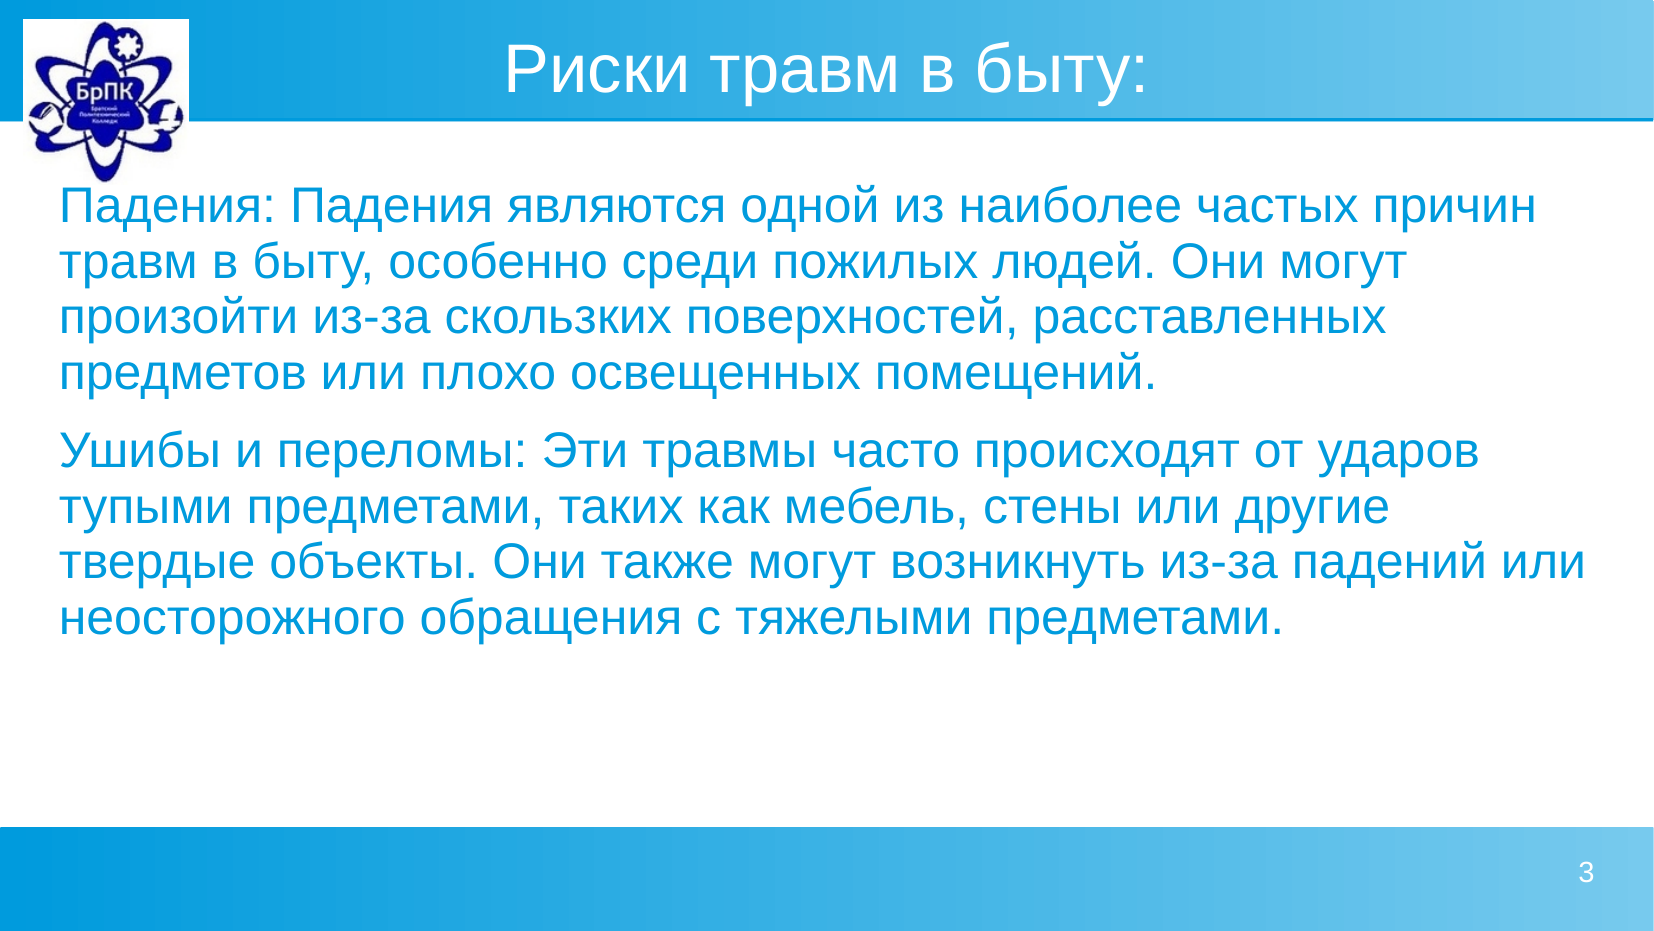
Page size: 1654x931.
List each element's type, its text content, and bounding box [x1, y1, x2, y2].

list Падения: Падения являются одной из наиболее частых причин травм в быту, особенно среди пожилых людей. Они могут произойти из-за скользких поверхностей, расставленных предметов или плохо освещенных помещений. Ушибы и переломы: Эти травмы часто происходят от ударов тупыми предметами, таких как мебель, стены или другие твердые объекты. Они также могут возникнуть из-за падений или неосторожного обращения с тяжелыми предметами. [59, 177, 1595, 768]
picture [23, 20, 189, 185]
title Риски травм в быту: [189, 30, 1595, 108]
